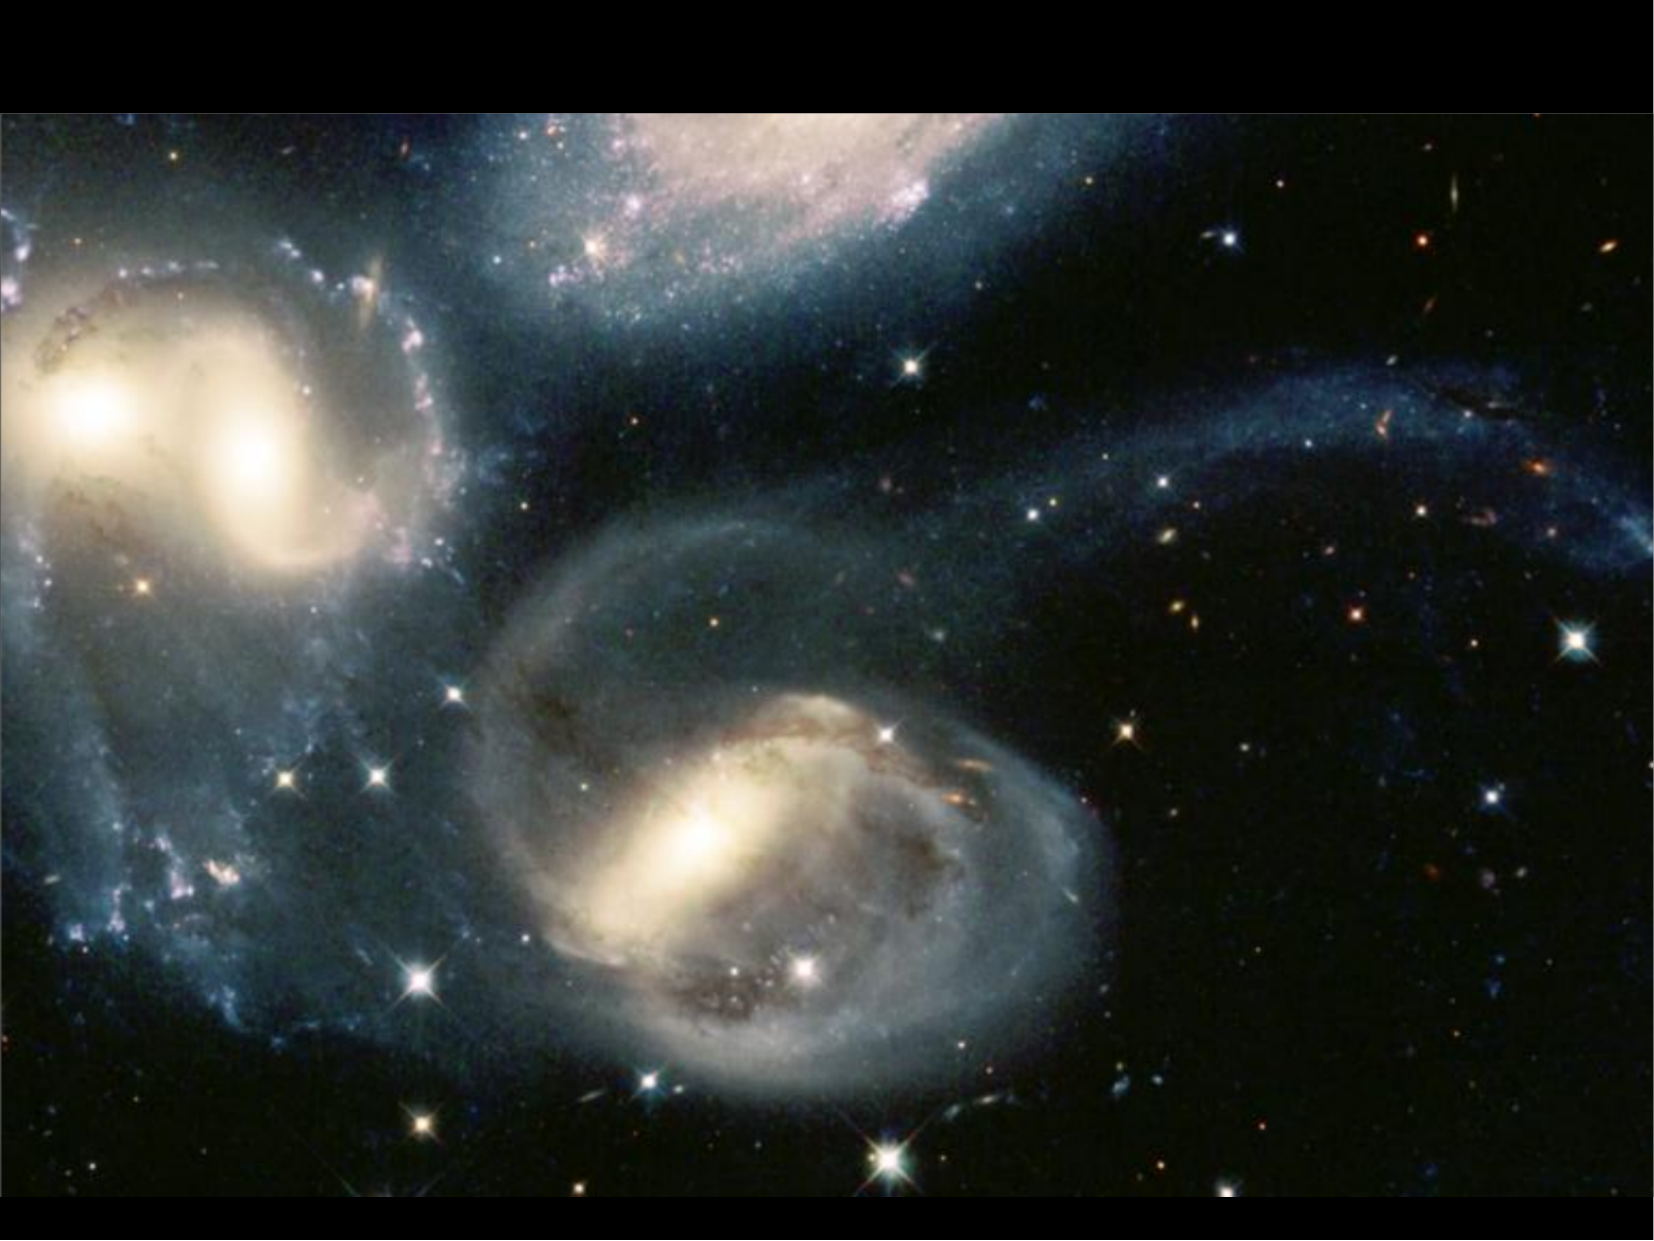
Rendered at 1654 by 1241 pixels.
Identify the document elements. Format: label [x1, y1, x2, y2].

picture [0, 112, 1654, 1197]
